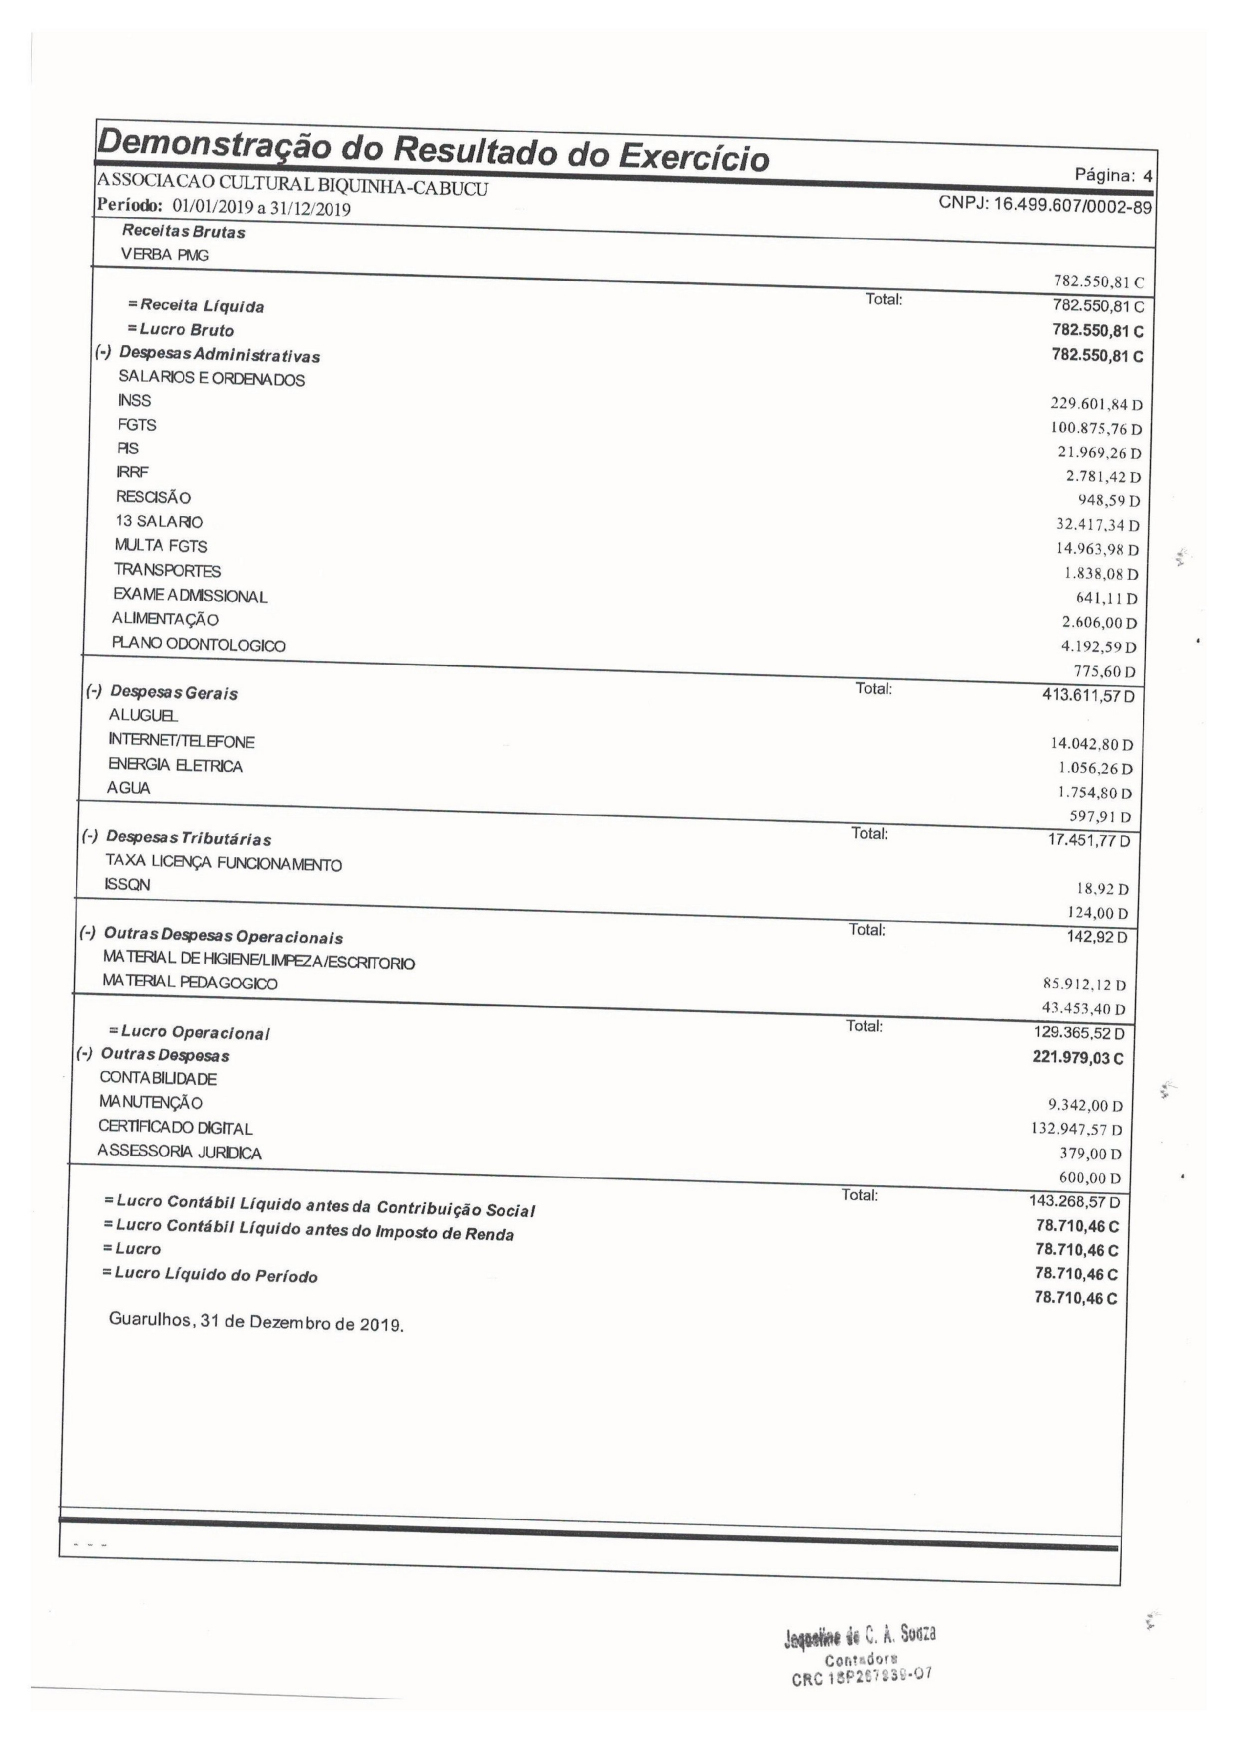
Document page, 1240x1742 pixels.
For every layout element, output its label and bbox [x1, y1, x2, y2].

text_box [0, 2, 1238, 1741]
